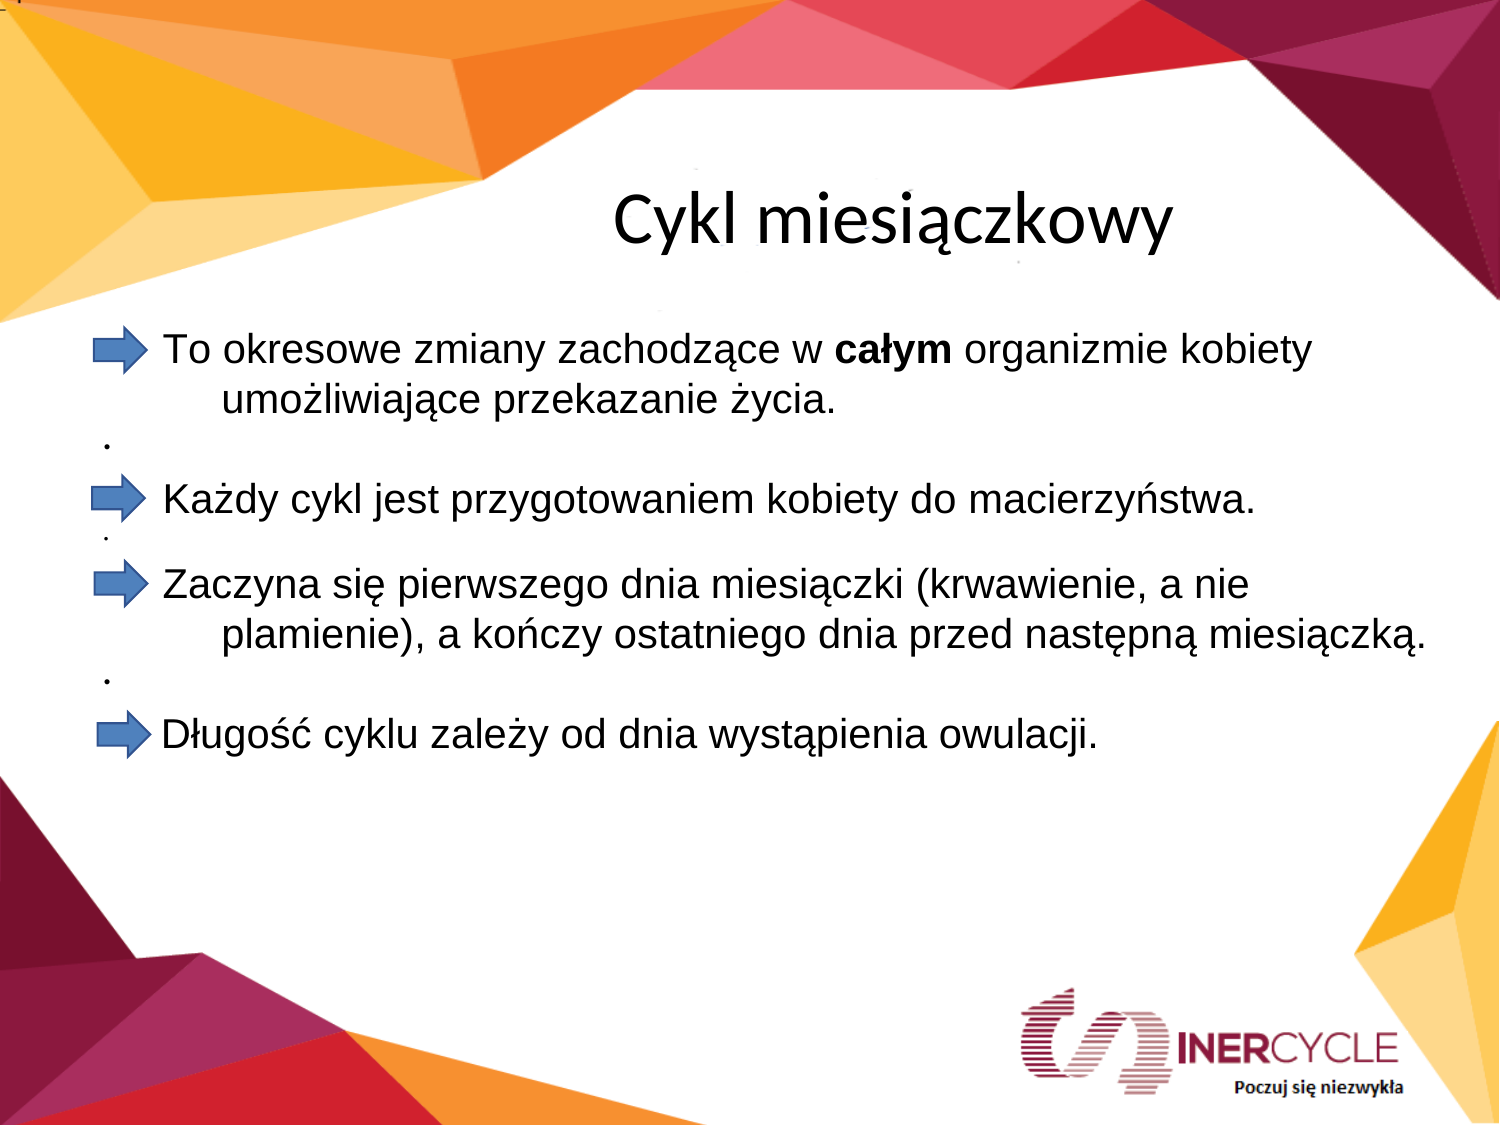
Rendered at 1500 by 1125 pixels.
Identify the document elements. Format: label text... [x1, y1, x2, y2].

text_box [92, 475, 145, 521]
text_box To okresowe zmiany zachodzące w całym organizmie kobiety umożliwiające przekazanie życia. Każdy cykl jest przygotowaniem kobiety do macierzyństwa. Zaczyna się pierwszego dnia miesiączki (krwawienie, a nie plamienie), a kończy ostatniego dnia przed następną miesiączką. Długość cyklu zależy od dnia wystąpienia owulacji. [88, 314, 1471, 864]
text_box [97, 712, 151, 757]
text_box [94, 561, 148, 606]
text_box [93, 327, 147, 373]
text_box Cykl miesiączkowy [437, 160, 1351, 258]
